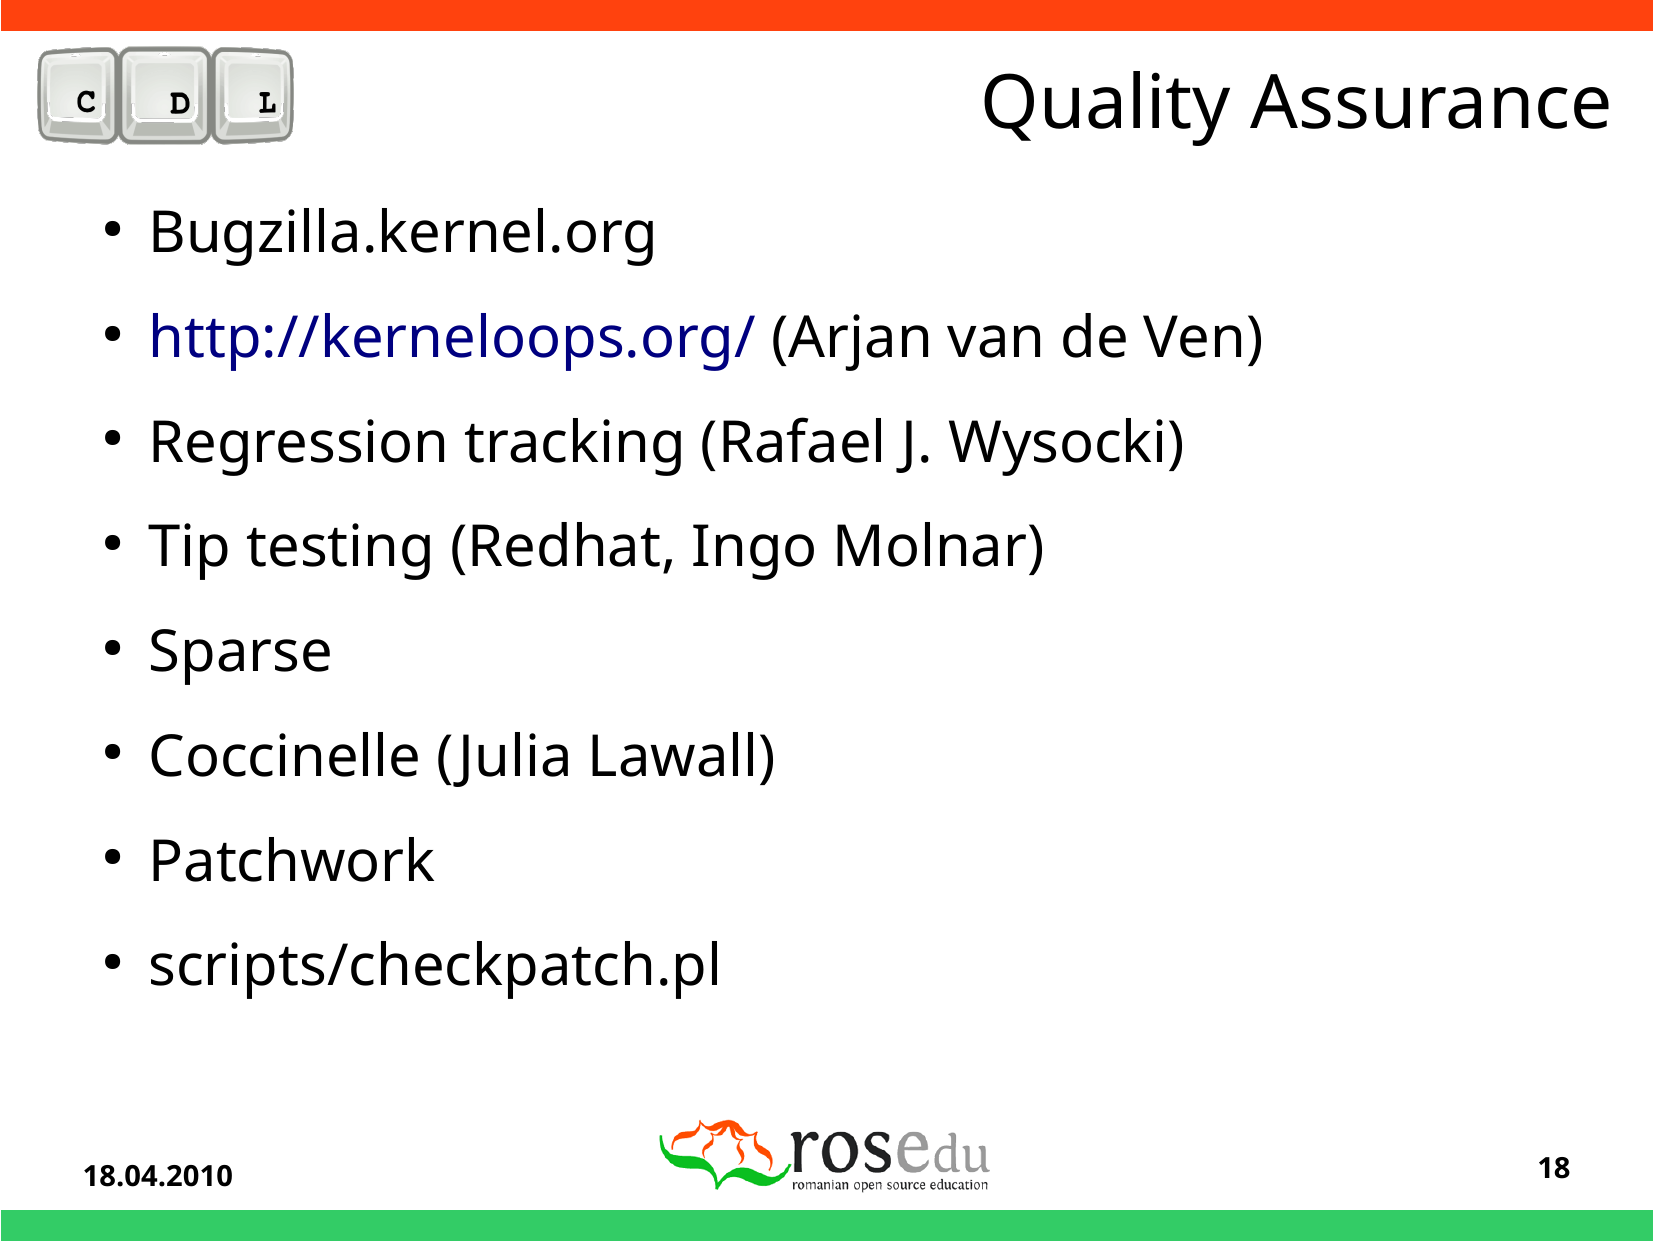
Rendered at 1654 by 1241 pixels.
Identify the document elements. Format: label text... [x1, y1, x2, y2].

title Quality Assurance [300, 52, 1613, 146]
picture [37, 46, 294, 145]
picture [656, 1104, 1005, 1209]
list Bugzilla.kernel.org http://kerneloops.org/ (Arjan van de Ven) Regression tracking (Rafael J. Wysocki) Tip testing (Redhat, Ingo Molnar) Sparse Coccinelle (Julia Lawall) Patchwork scripts/checkpatch.pl [86, 187, 1576, 1007]
